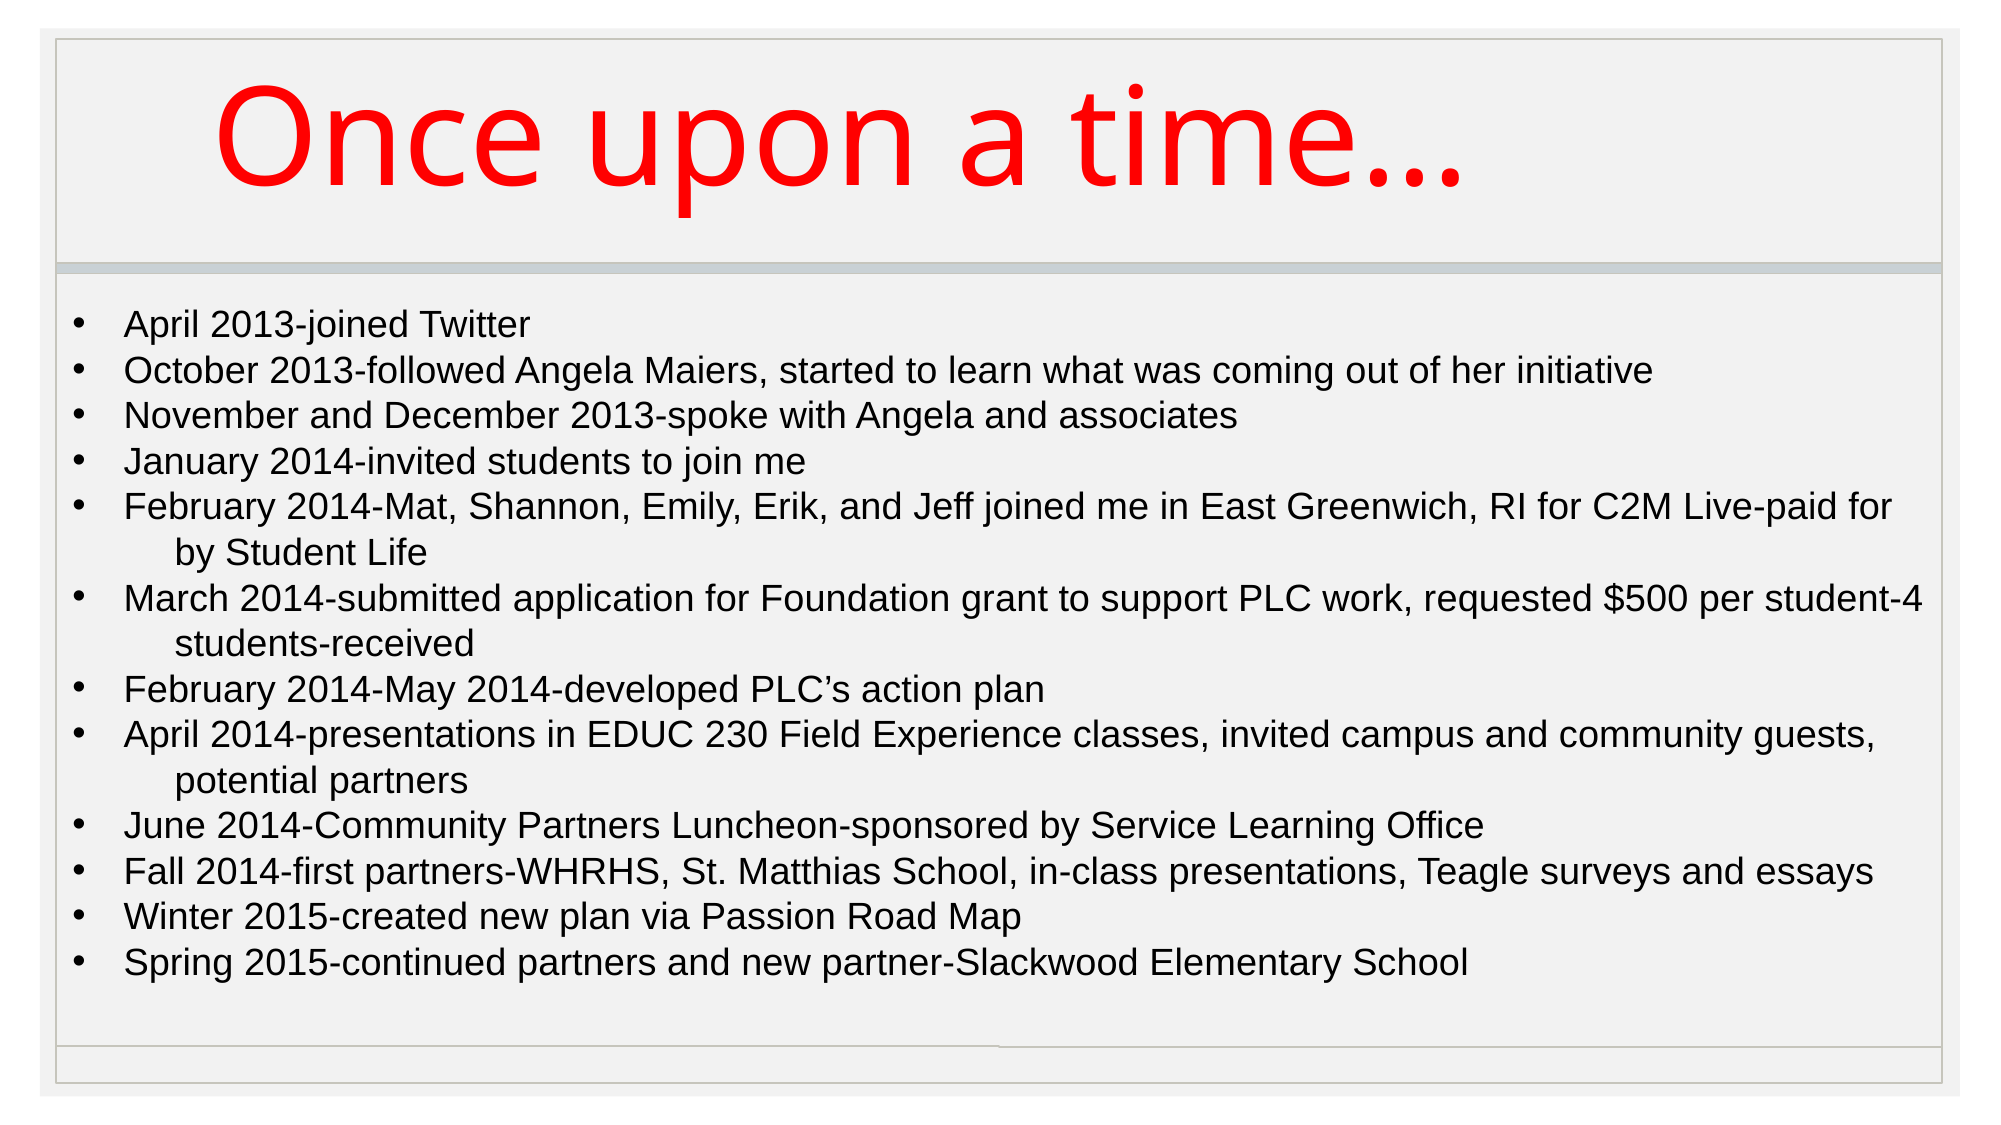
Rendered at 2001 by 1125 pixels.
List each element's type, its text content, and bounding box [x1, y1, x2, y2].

title Once upon a time… [196, 40, 1804, 260]
list April 2013-joined Twitter October 2013-followed Angela Maiers, started to learn what was coming out of her initiative November and December 2013-spoke with Angela and associates January 2014-invited students to join me February 2014-Mat, Shannon, Emily, Erik, and Jeff joined me in East Greenwich, RI for C2M Live-paid for by Student Life March 2014-submitted application for Foundation grant to support PLC work, requested $500 per student-4 students-received February 2014-May 2014-developed PLC’s action plan April 2014-presentations in EDUC 230 Field Experience classes, invited campus and community guests, potential partners June 2014-Community Partners Luncheon-sponsored by Service Learning Office Fall 2014-first partners-WHRHS, St. Matthias School, in-class presentations, Teagle surveys and essays Winter 2015-created new plan via Passion Road Map Spring 2015-continued partners and new partner-Slackwood Elementary School [57, 292, 1943, 995]
